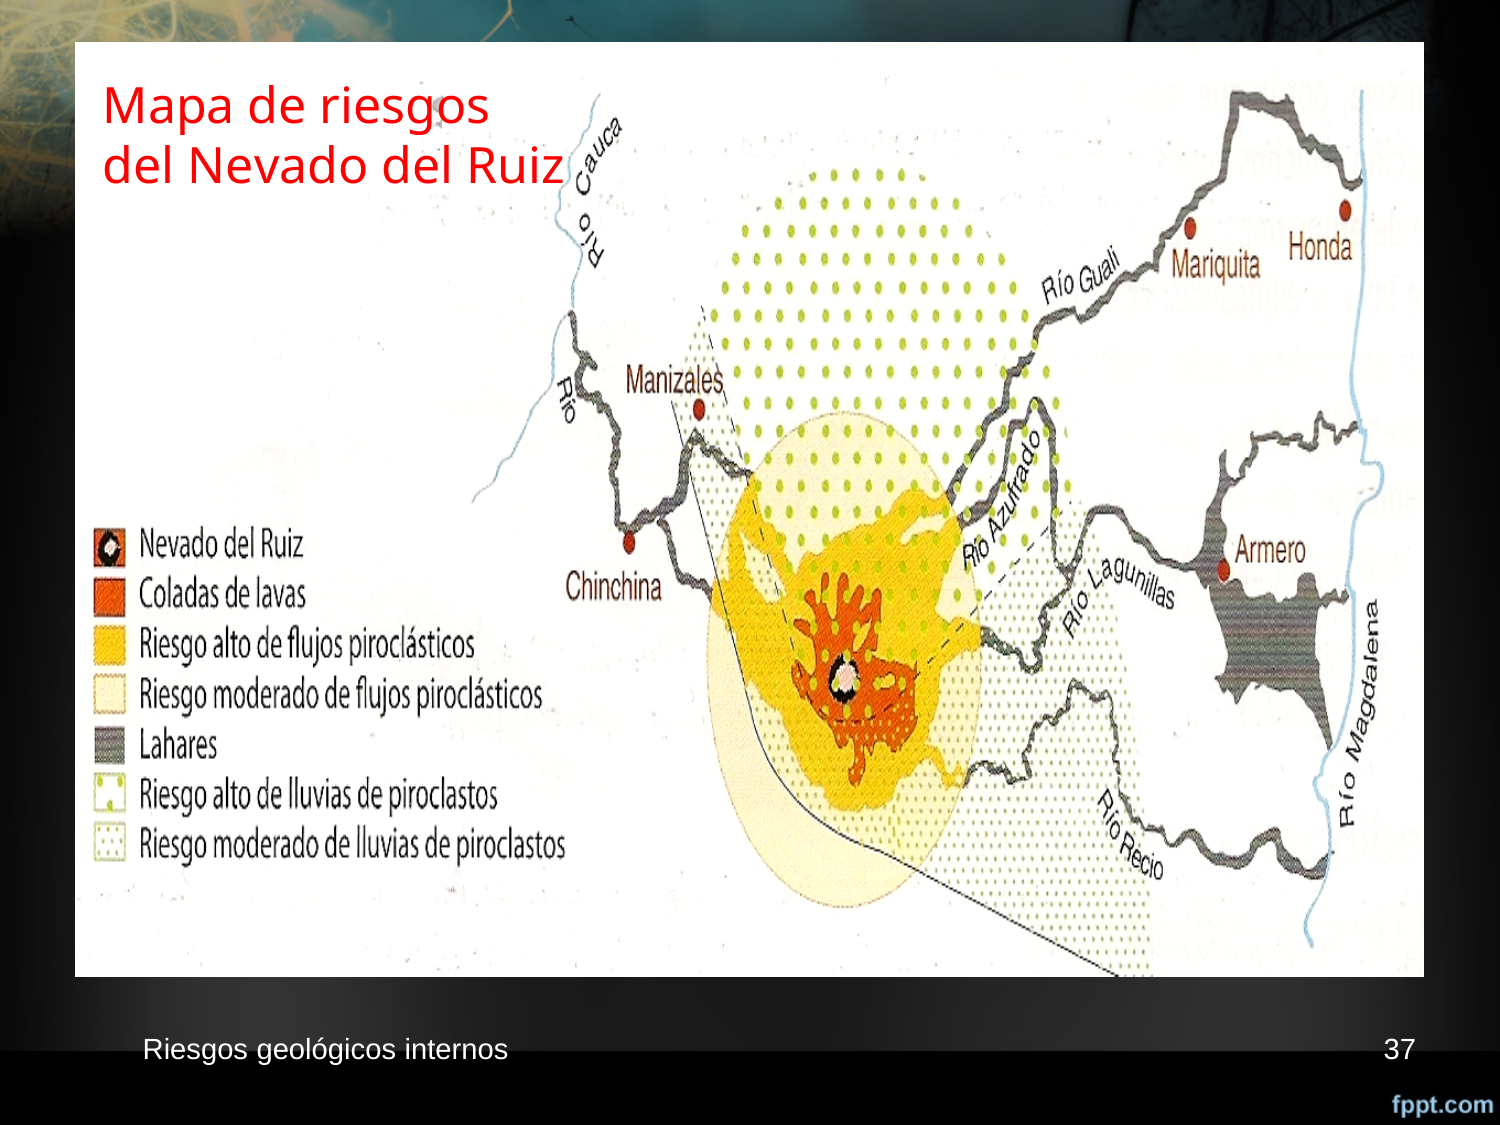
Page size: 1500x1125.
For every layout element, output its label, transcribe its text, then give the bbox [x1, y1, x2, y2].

text_box Riesgos geológicos internos [88, 1023, 564, 1102]
picture [0, 0, 1500, 1125]
text_box Mapa de riesgos del Nevado del Ruiz [88, 66, 581, 202]
text_box [75, 42, 1424, 977]
text_box <número> [1080, 1023, 1431, 1102]
